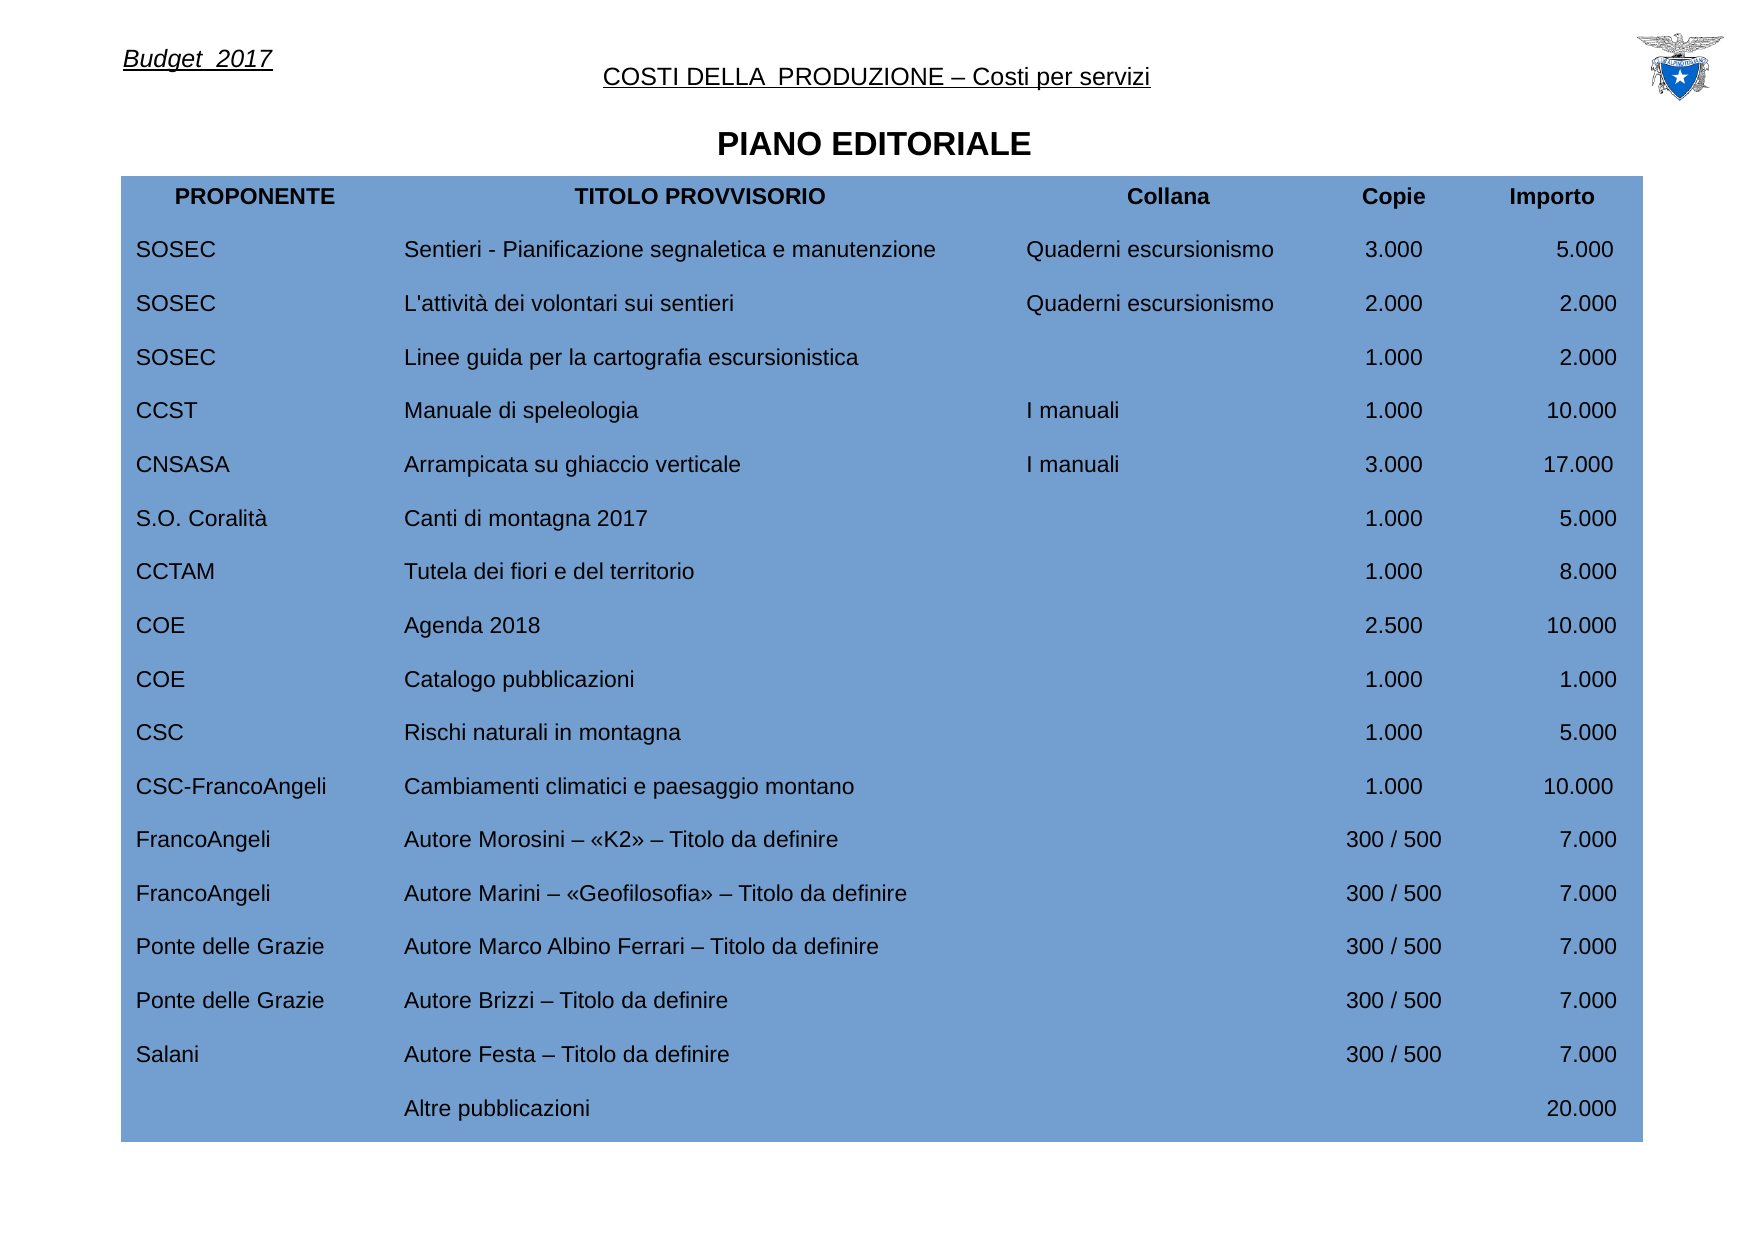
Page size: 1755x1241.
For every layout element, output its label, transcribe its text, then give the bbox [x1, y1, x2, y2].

table_cell 1.000 [1326, 391, 1463, 444]
table_cell 1.000 [1326, 498, 1463, 552]
table_cell FrancoAngeli [121, 820, 389, 873]
table_cell 1.000 [1326, 552, 1463, 605]
table_cell 10.000 [1463, 766, 1643, 820]
table_cell FrancoAngeli [121, 873, 389, 927]
table_cell CCTAM [121, 552, 389, 605]
table_cell 10.000 [1463, 605, 1643, 659]
table_cell CNSASA [121, 444, 389, 498]
table_cell 3.000 [1326, 230, 1463, 284]
table_cell Arrampicata su ghiaccio verticale [389, 444, 1012, 498]
table_cell I manuali [1012, 391, 1326, 444]
table_cell I manuali [1012, 444, 1326, 498]
table_cell 2.000 [1463, 337, 1643, 391]
table_cell 17.000 [1463, 444, 1643, 498]
table_cell Autore Marco Albino Ferrari – Titolo da definire [389, 927, 1012, 981]
table_cell [1012, 927, 1326, 981]
table_cell Quaderni escursionismo [1012, 230, 1326, 284]
table_cell [121, 1088, 389, 1142]
table_cell Linee guida per la cartografia escursionistica [389, 337, 1012, 391]
table_cell Rischi naturali in montagna [389, 713, 1012, 766]
table_cell [1012, 552, 1326, 605]
table_cell 5.000 [1463, 713, 1643, 766]
table_cell 7.000 [1463, 1034, 1643, 1088]
table_header Copie [1326, 176, 1463, 230]
table_cell Catalogo pubblicazioni [389, 659, 1012, 713]
table_cell SOSEC [121, 230, 389, 284]
table_cell [1012, 713, 1326, 766]
table_cell [1012, 981, 1326, 1034]
table_cell Ponte delle Grazie [121, 981, 389, 1034]
table_cell Autore Festa – Titolo da definire [389, 1034, 1012, 1088]
picture [1633, 29, 1728, 108]
table_cell 20.000 [1463, 1088, 1643, 1142]
table_cell SOSEC [121, 284, 389, 337]
table_cell Quaderni escursionismo [1012, 284, 1326, 337]
table_cell 300 / 500 [1326, 820, 1463, 873]
table_cell 1.000 [1326, 766, 1463, 820]
table_cell 10.000 [1463, 391, 1643, 444]
table_cell Sentieri - Pianificazione segnaletica e manutenzione [389, 230, 1012, 284]
table_cell Agenda 2018 [389, 605, 1012, 659]
table_cell 300 / 500 [1326, 1034, 1463, 1088]
table_cell Autore Marini – «Geofilosofia» – Titolo da definire [389, 873, 1012, 927]
table_cell [1012, 605, 1326, 659]
table_cell 2.500 [1326, 605, 1463, 659]
table_header Collana [1012, 176, 1326, 230]
table_cell 1.000 [1326, 713, 1463, 766]
table_cell [1012, 337, 1326, 391]
table_cell 8.000 [1463, 552, 1643, 605]
table_header TITOLO PROVVISORIO [389, 176, 1012, 230]
table_cell [1326, 1088, 1463, 1142]
table_cell Ponte delle Grazie [121, 927, 389, 981]
table_cell Salani [121, 1034, 389, 1088]
table_cell 1.000 [1463, 659, 1643, 713]
table_cell Altre pubblicazioni [389, 1088, 1012, 1142]
table_cell S.O. Coralità [121, 498, 389, 552]
table_cell 7.000 [1463, 820, 1643, 873]
table_cell CCST [121, 391, 389, 444]
table_cell [1012, 498, 1326, 552]
table_header Importo [1463, 176, 1643, 230]
table_cell CSC-FrancoAngeli [121, 766, 389, 820]
table_cell 300 / 500 [1326, 981, 1463, 1034]
table_header PROPONENTE [121, 176, 389, 230]
table_cell 7.000 [1463, 873, 1643, 927]
table_cell 5.000 [1463, 230, 1643, 284]
table_cell 7.000 [1463, 927, 1643, 981]
table_cell [1012, 659, 1326, 713]
table_cell [1012, 1034, 1326, 1088]
table_cell Canti di montagna 2017 [389, 498, 1012, 552]
text_box COSTI DELLA PRODUZIONE – Costi per servizi [292, 53, 1462, 98]
table_cell COE [121, 659, 389, 713]
table_cell [1012, 873, 1326, 927]
table_cell 1.000 [1326, 337, 1463, 391]
table_cell Cambiamenti climatici e paesaggio montano [389, 766, 1012, 820]
text_box PIANO EDITORIALE [702, 123, 1047, 170]
table_cell 1.000 [1326, 659, 1463, 713]
table_cell SOSEC [121, 337, 389, 391]
table_cell 5.000 [1463, 498, 1643, 552]
table_cell 300 / 500 [1326, 927, 1463, 981]
table_cell [1012, 820, 1326, 873]
table_cell Autore Morosini – «K2» – Titolo da definire [389, 820, 1012, 873]
table_cell [1012, 1088, 1326, 1142]
table_cell L'attività dei volontari sui sentieri [389, 284, 1012, 337]
table_cell 7.000 [1463, 981, 1643, 1034]
table_cell Tutela dei fiori e del territorio [389, 552, 1012, 605]
table_cell Manuale di speleologia [389, 391, 1012, 444]
text_box Budget 2017 [50, 35, 346, 82]
table_cell 2.000 [1326, 284, 1463, 337]
table_cell [1012, 766, 1326, 820]
table_cell 2.000 [1463, 284, 1643, 337]
table_cell Autore Brizzi – Titolo da definire [389, 981, 1012, 1034]
table_cell 3.000 [1326, 444, 1463, 498]
table_cell 300 / 500 [1326, 873, 1463, 927]
table_cell COE [121, 605, 389, 659]
table_cell CSC [121, 713, 389, 766]
